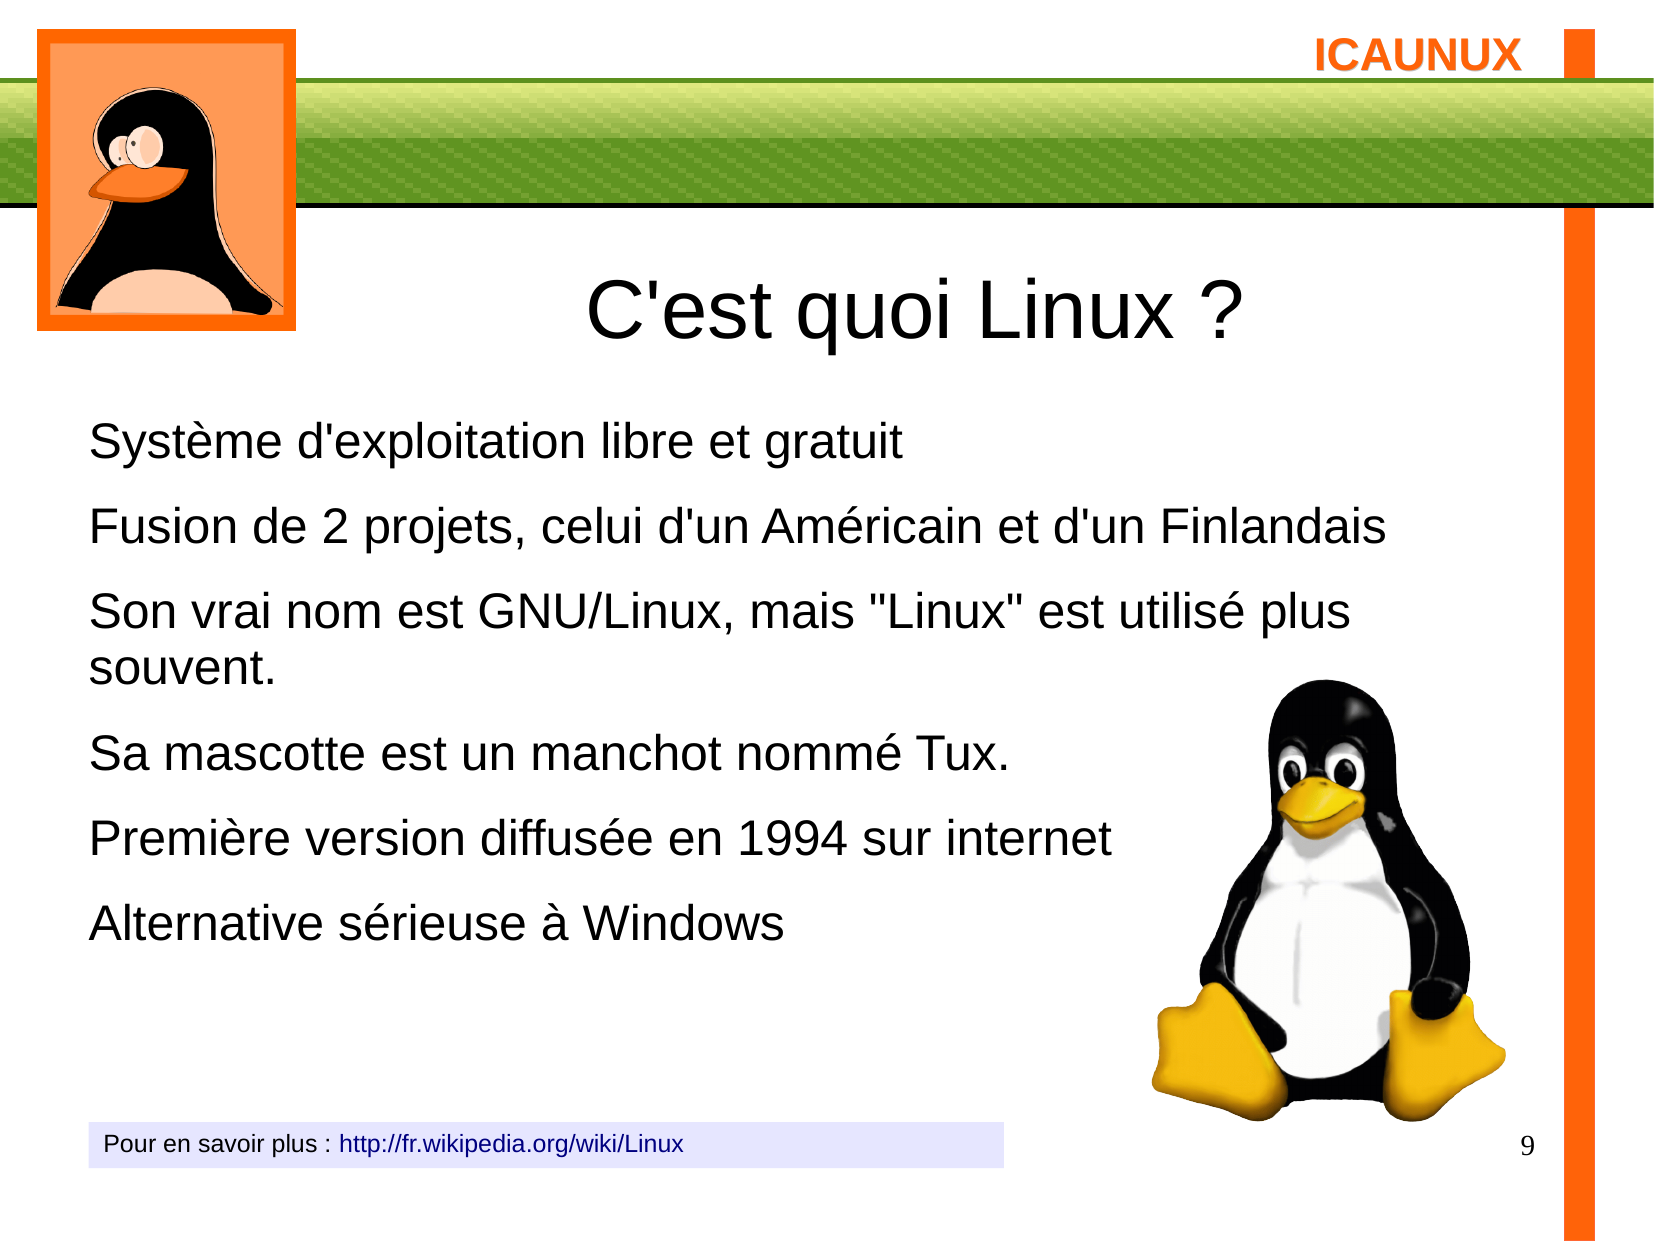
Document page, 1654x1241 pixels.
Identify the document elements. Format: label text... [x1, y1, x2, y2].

list Système d'exploitation libre et gratuit Fusion de 2 projets, celui d'un Américain et d'un Finlandais Son vrai nom est GNU/Linux, mais "Linux" est utilisé plus souvent. Sa mascotte est un manchot nommé Tux. Première version diffusée en 1994 sur internet Alternative sérieuse à Windows [88, 413, 1512, 1178]
title C'est quoi Linux ? [324, 235, 1506, 384]
text_box Pour en savoir plus : http://fr.wikipedia.org/wiki/Linux [88, 1122, 1004, 1169]
picture [1151, 679, 1506, 1123]
picture [0, 29, 1654, 331]
